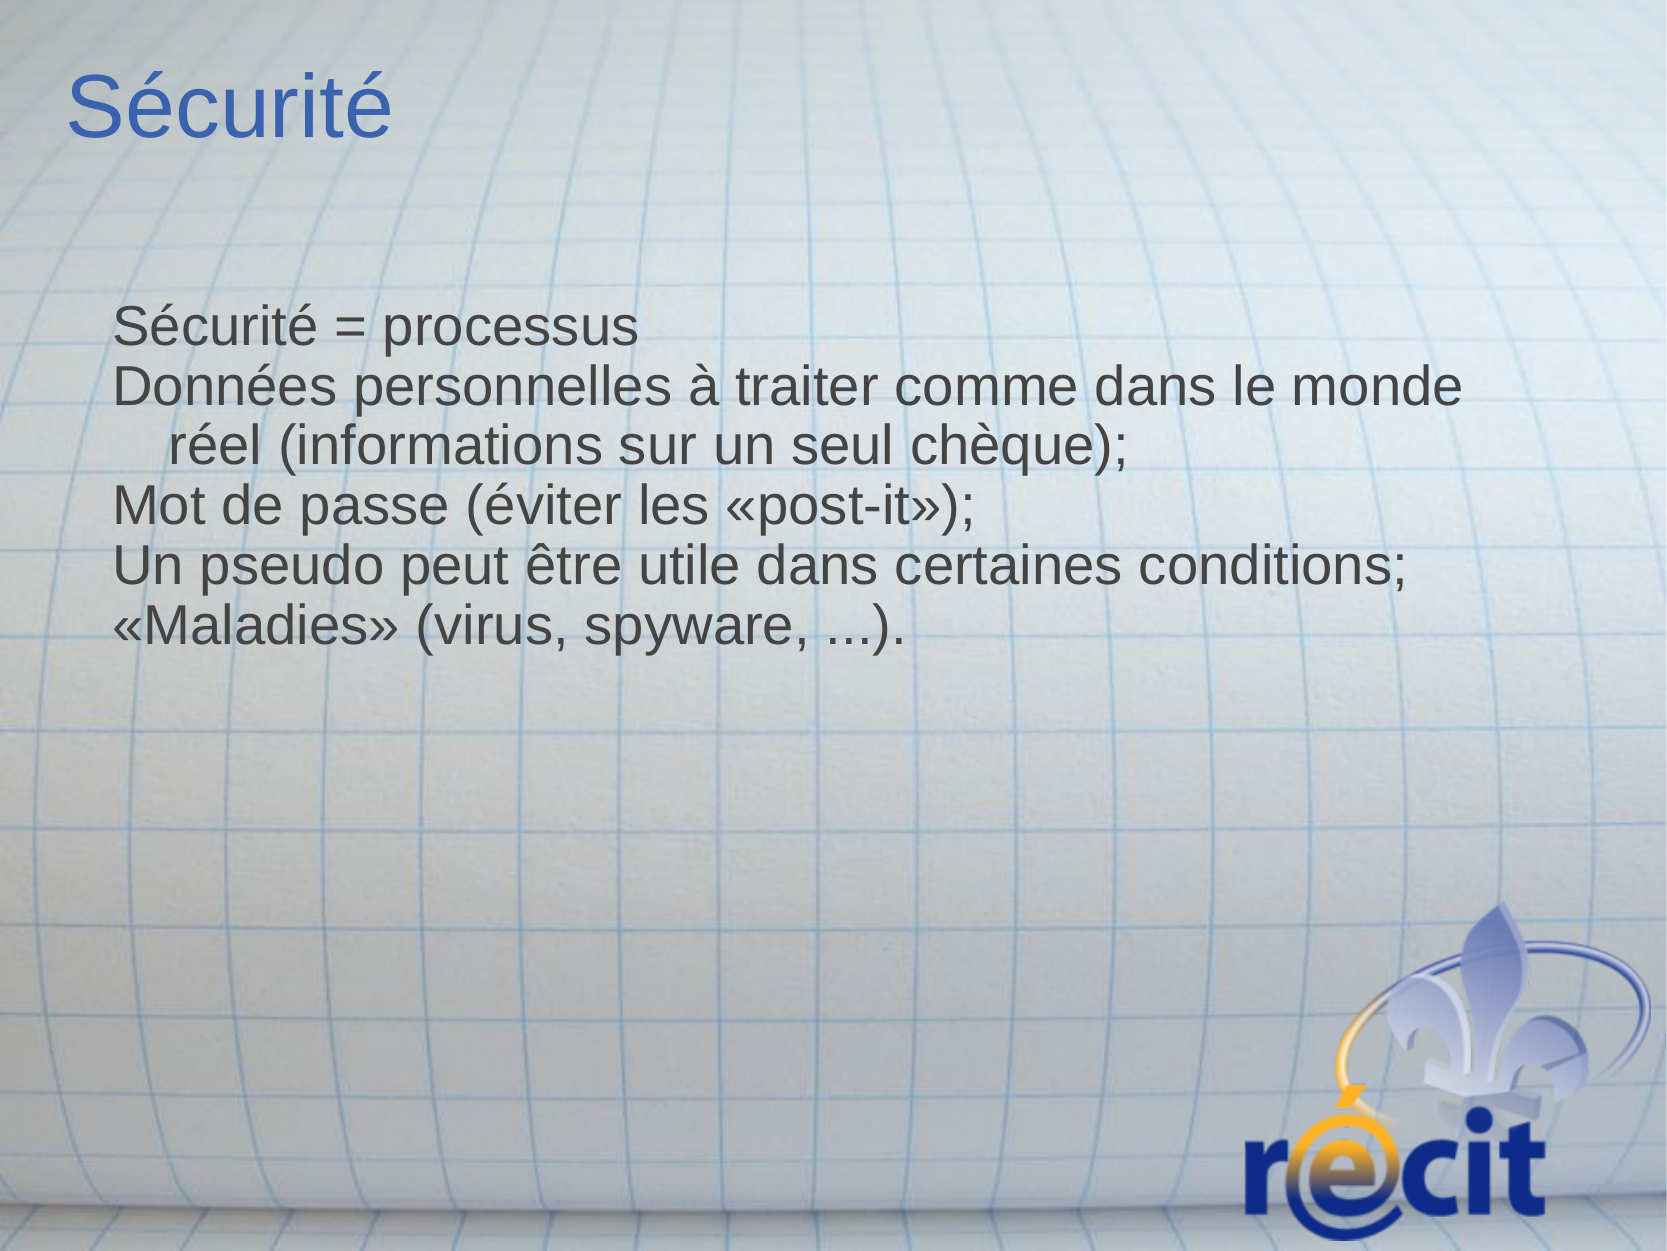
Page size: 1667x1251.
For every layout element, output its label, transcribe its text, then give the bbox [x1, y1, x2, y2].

title Sécurité [65, 61, 1653, 213]
list Sécurité = processus Données personnelles à traiter comme dans le monde réel (informations sur un seul chèque); Mot de passe (éviter les «post-it»); Un pseudo peut être utile dans certaines conditions; «Maladies» (virus, spyware, ...). [93, 297, 1519, 1030]
picture [0, 0, 1667, 1251]
